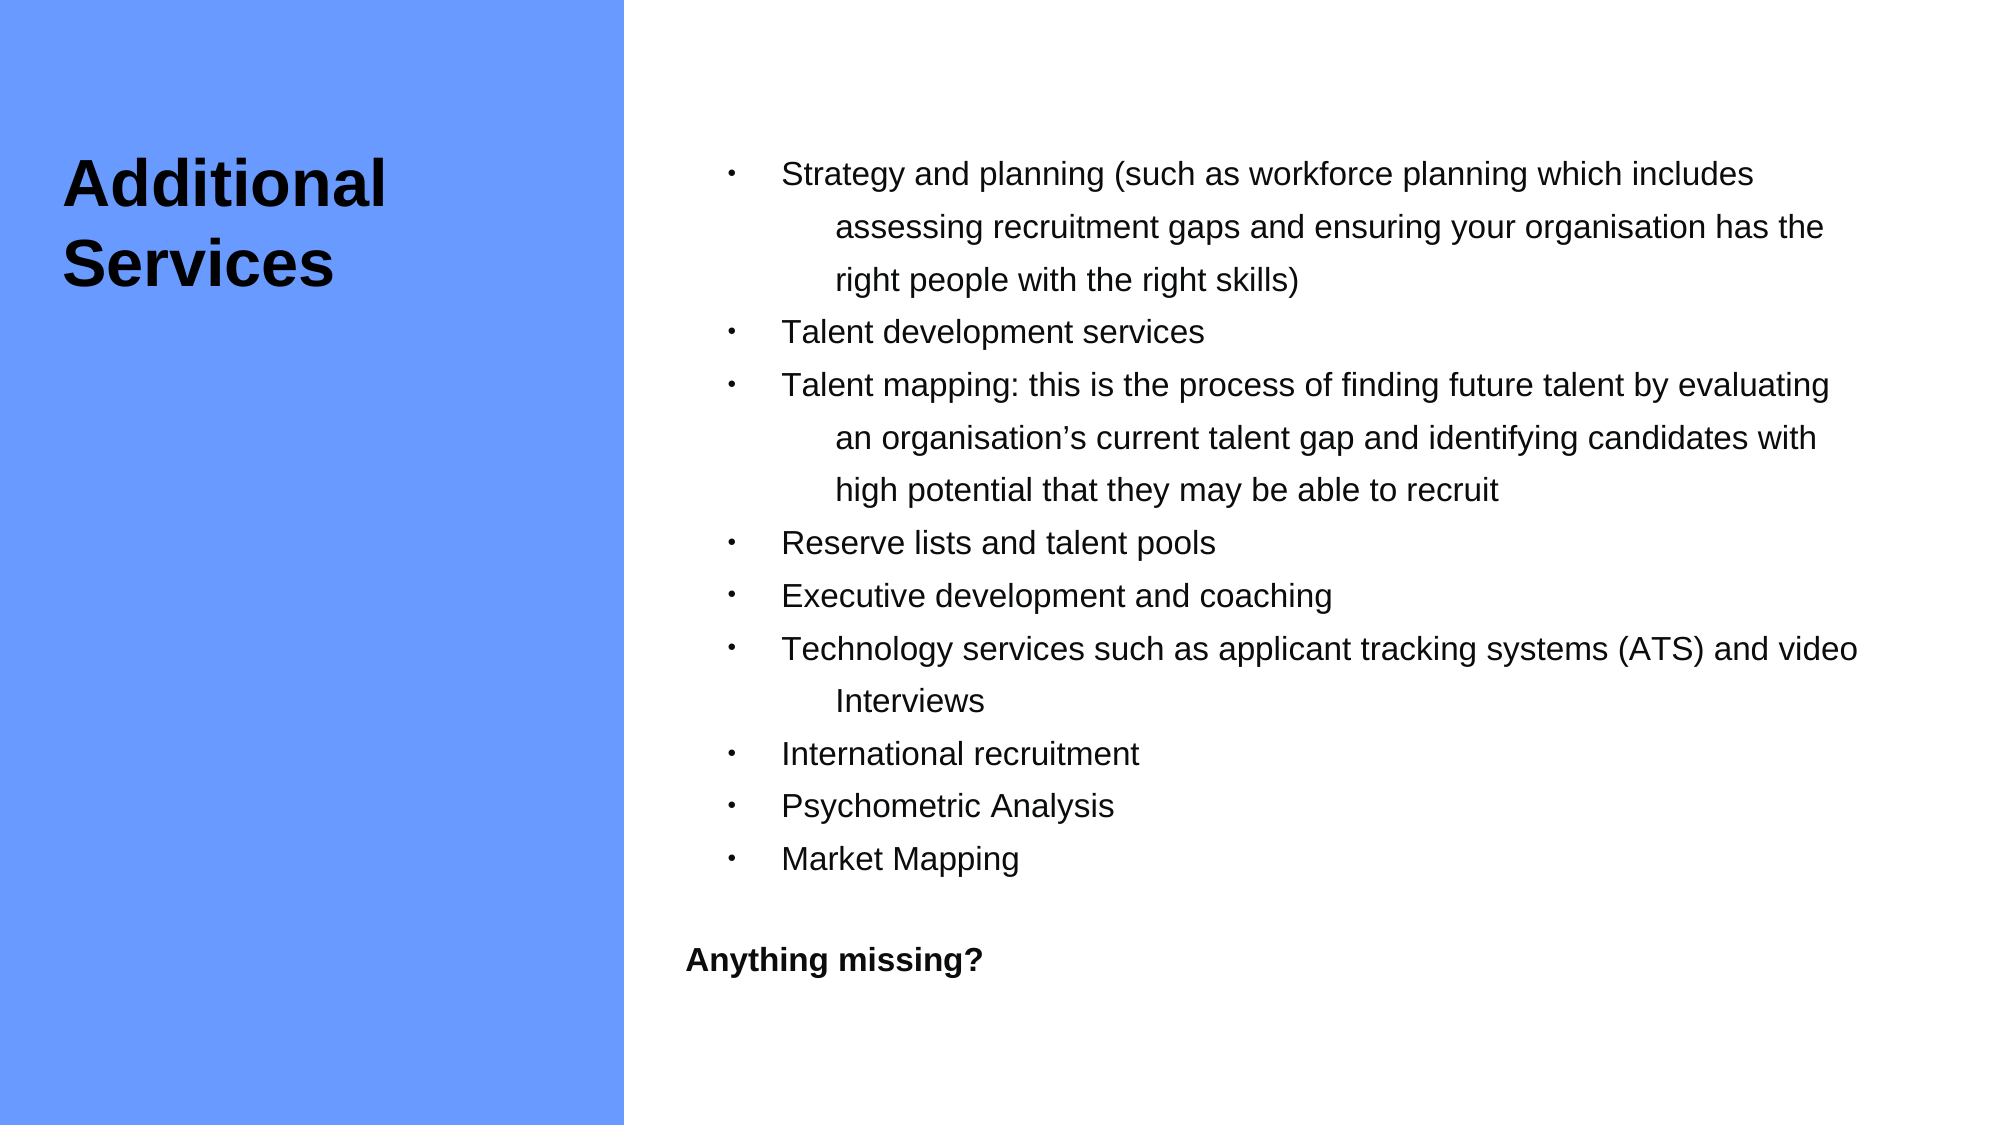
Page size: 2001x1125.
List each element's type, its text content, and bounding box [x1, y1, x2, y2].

title Strategy and planning (such as workforce planning which includes assessing recruitment gaps and ensuring your organisation has the right people with the right skills) Talent development services Talent mapping: this is the process of finding future talent by evaluating an organisation’s current talent gap and identifying candidates with high potential that they may be able to recruit Reserve lists and talent pools Executive development and coaching Technology services such as applicant tracking systems (ATS) and video Interviews International recruitment Psychometric Analysis Market Mapping Anything missing? [685, 139, 1876, 935]
title Additional Services [62, 139, 564, 279]
